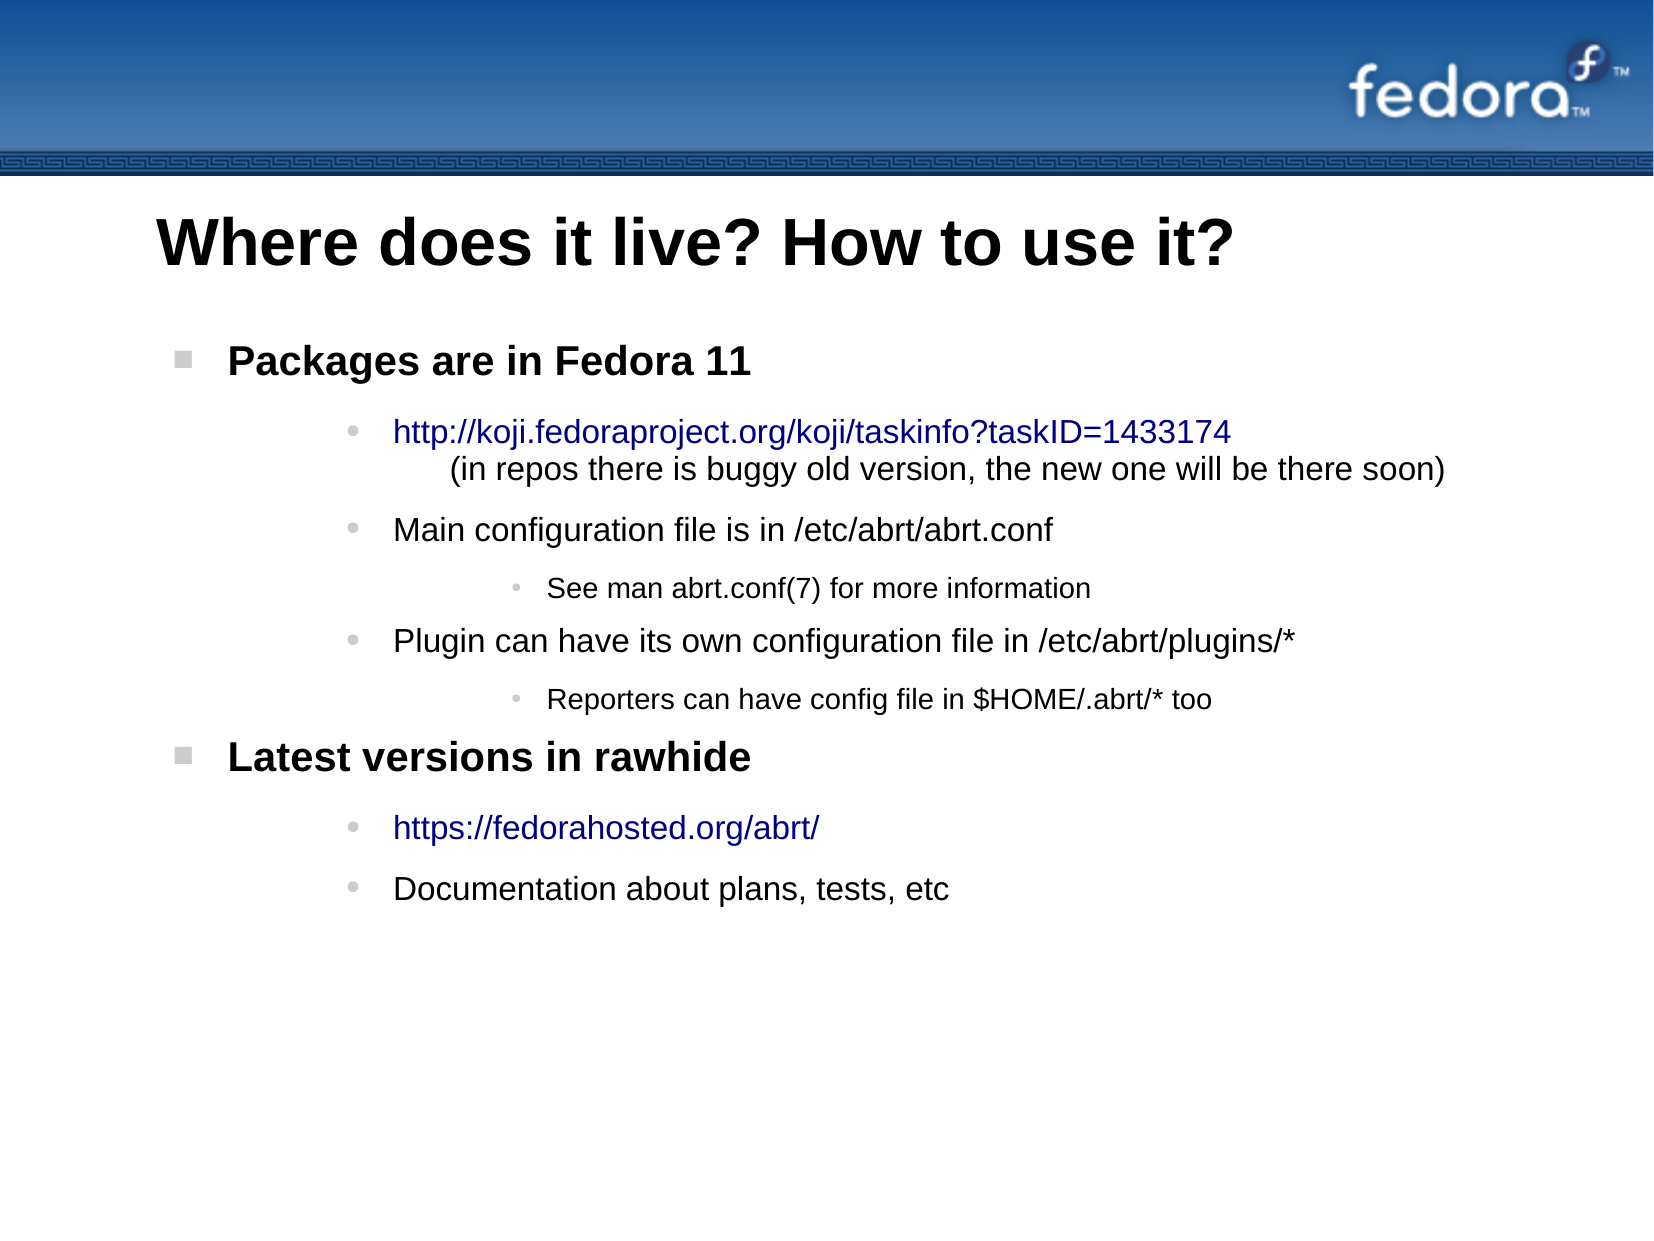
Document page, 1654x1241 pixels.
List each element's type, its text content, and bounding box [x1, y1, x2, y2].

list Packages are in Fedora 11 http://koji.fedoraproject.org/koji/taskinfo?taskID=1433174 (in repos there is buggy old version, the new one will be there soon) Main configuration file is in /etc/abrt/abrt.conf See man abrt.conf(7) for more information Plugin can have its own configuration file in /etc/abrt/plugins/* Reporters can have config file in $HOME/.abrt/* too Latest versions in rawhide https://fedorahosted.org/abrt/ Documentation about plans, tests, etc [156, 337, 1502, 1031]
picture [0, 0, 1654, 176]
title Where does it live? How to use it? [156, 176, 1502, 337]
